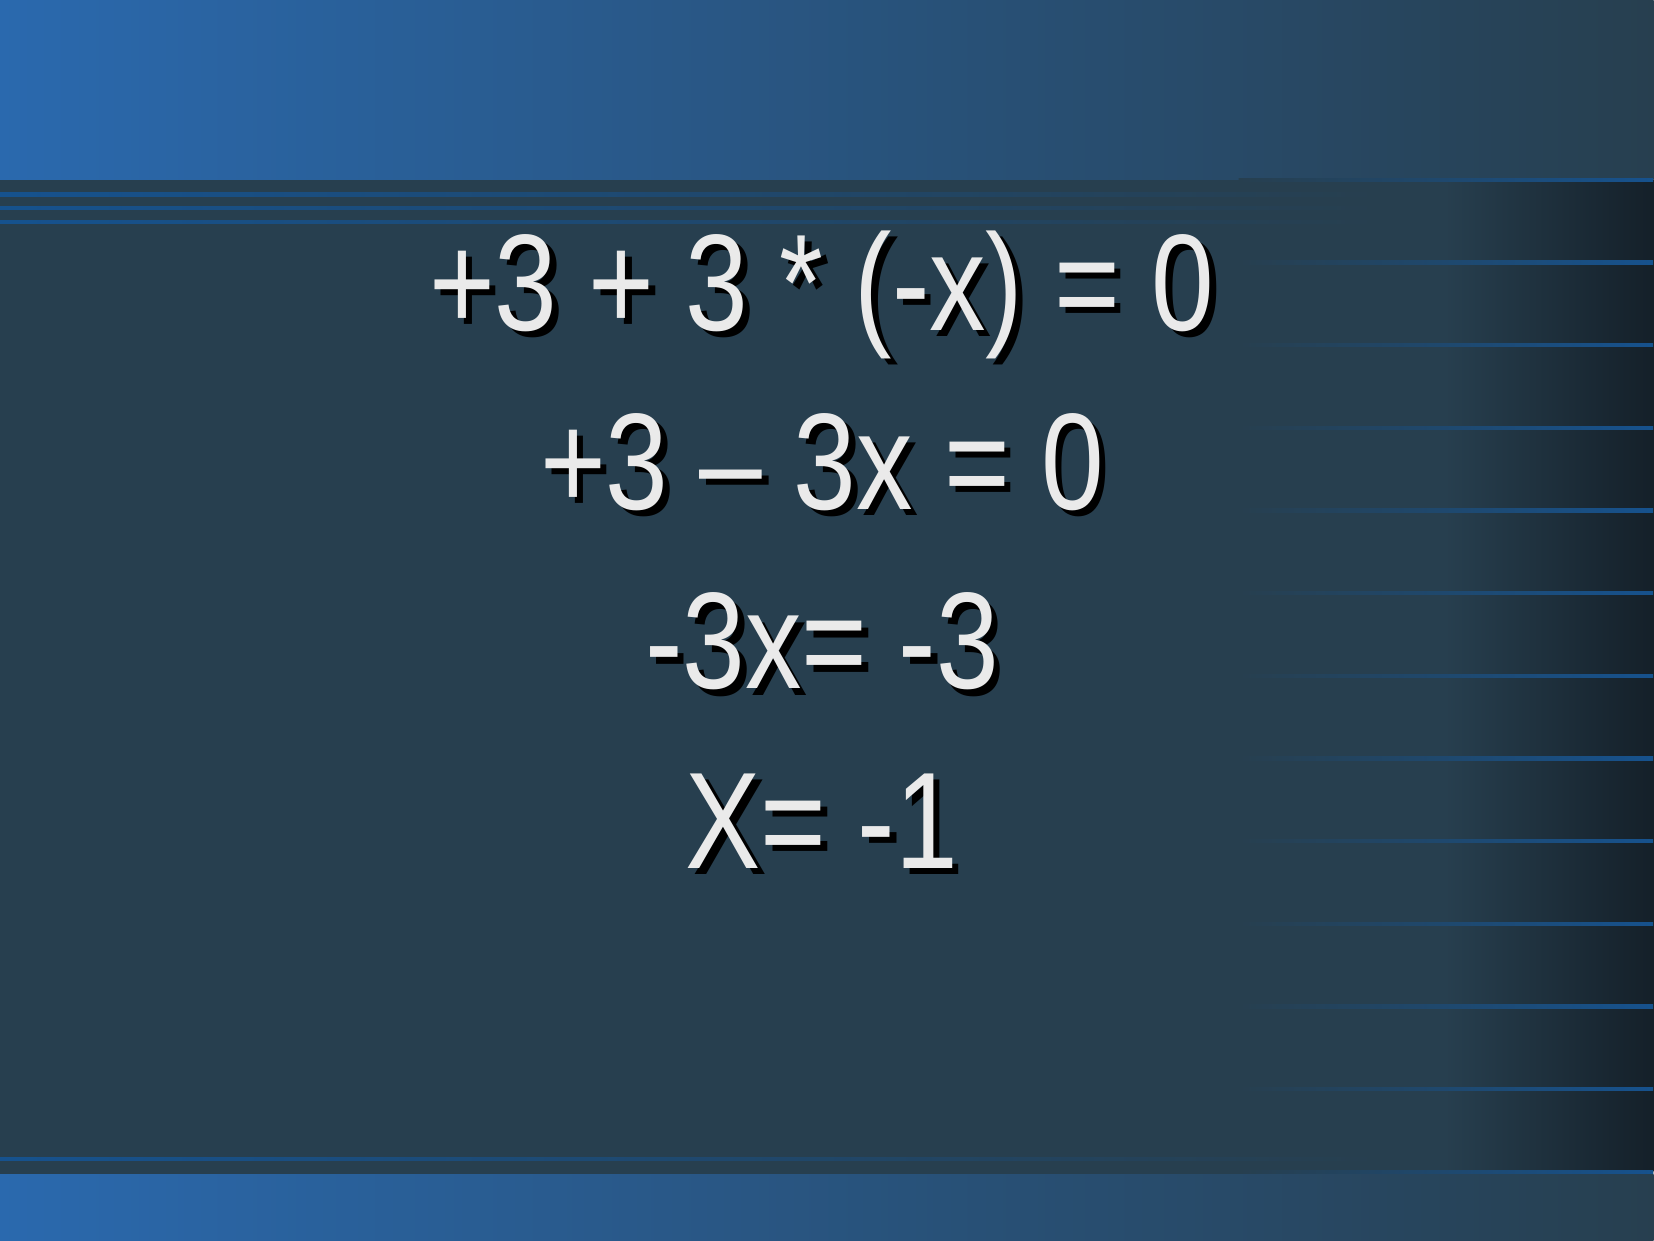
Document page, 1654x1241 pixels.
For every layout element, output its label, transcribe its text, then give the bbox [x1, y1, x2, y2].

subtitle +3 + 3 * (-х) = 0 +3 – 3х = 0 -3х= -3 Х= -1 [91, 34, 1553, 1060]
